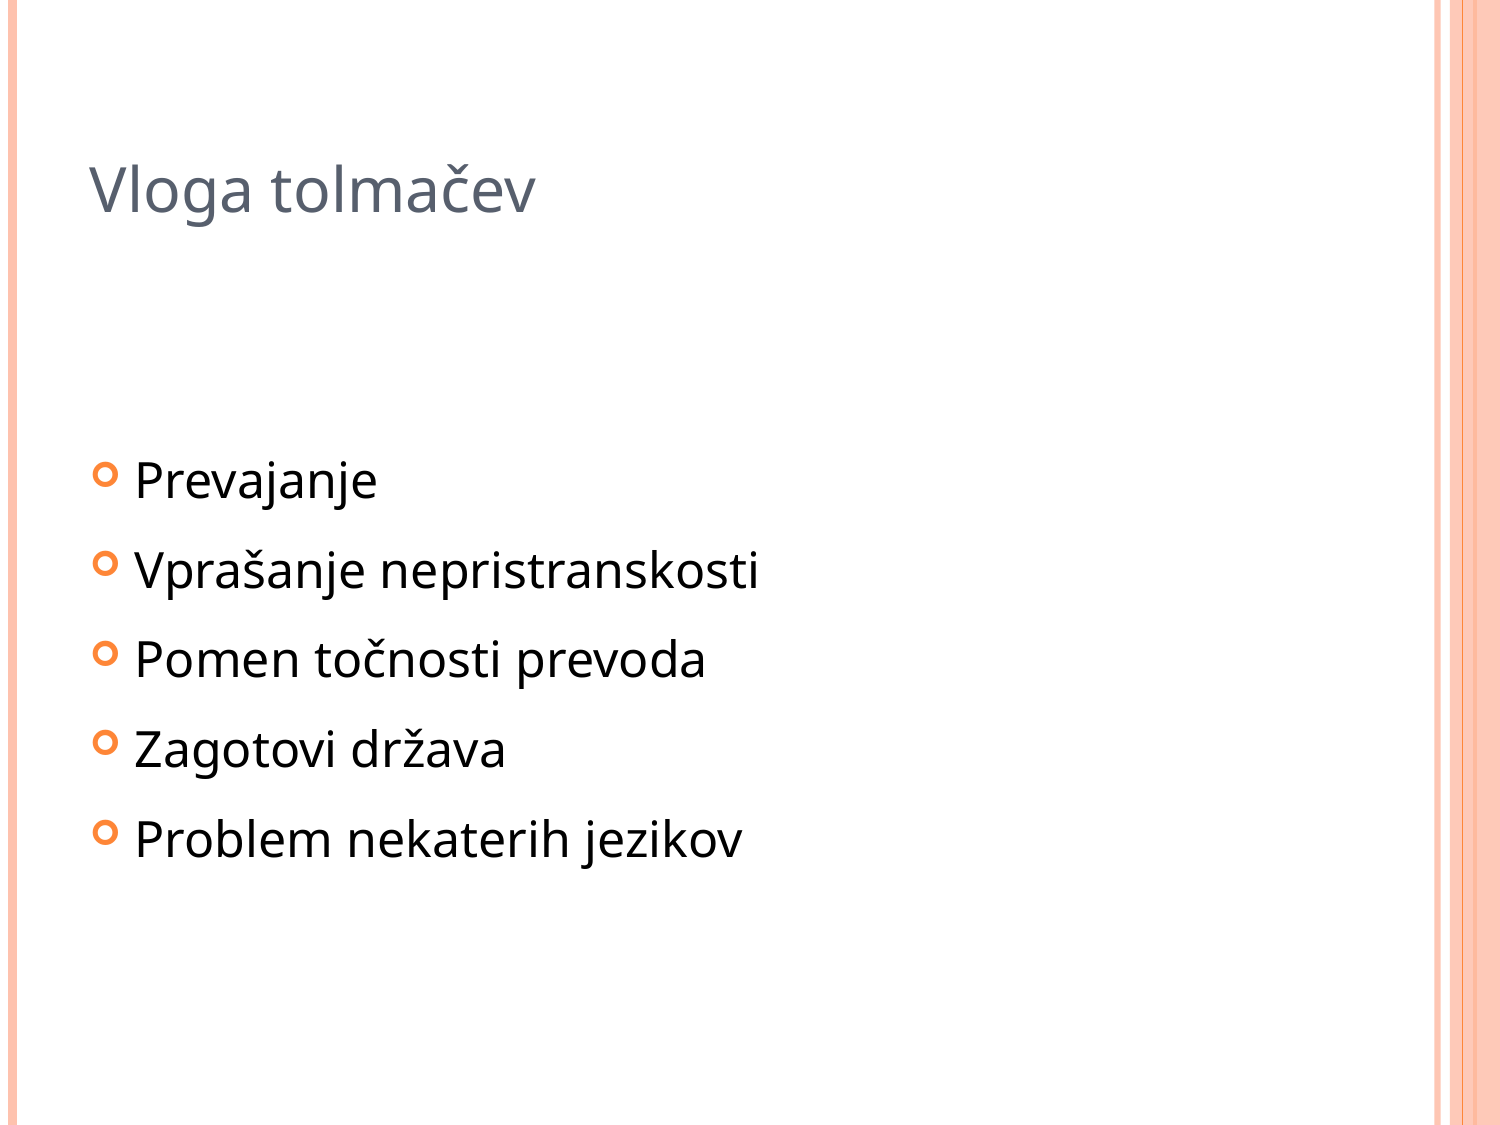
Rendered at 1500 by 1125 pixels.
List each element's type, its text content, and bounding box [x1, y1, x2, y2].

title Vloga tolmačev [75, 45, 1300, 233]
list Prevajanje Vprašanje nepristranskosti Pomen točnosti prevoda Zagotovi država Problem nekaterih jezikov [75, 262, 1300, 1062]
